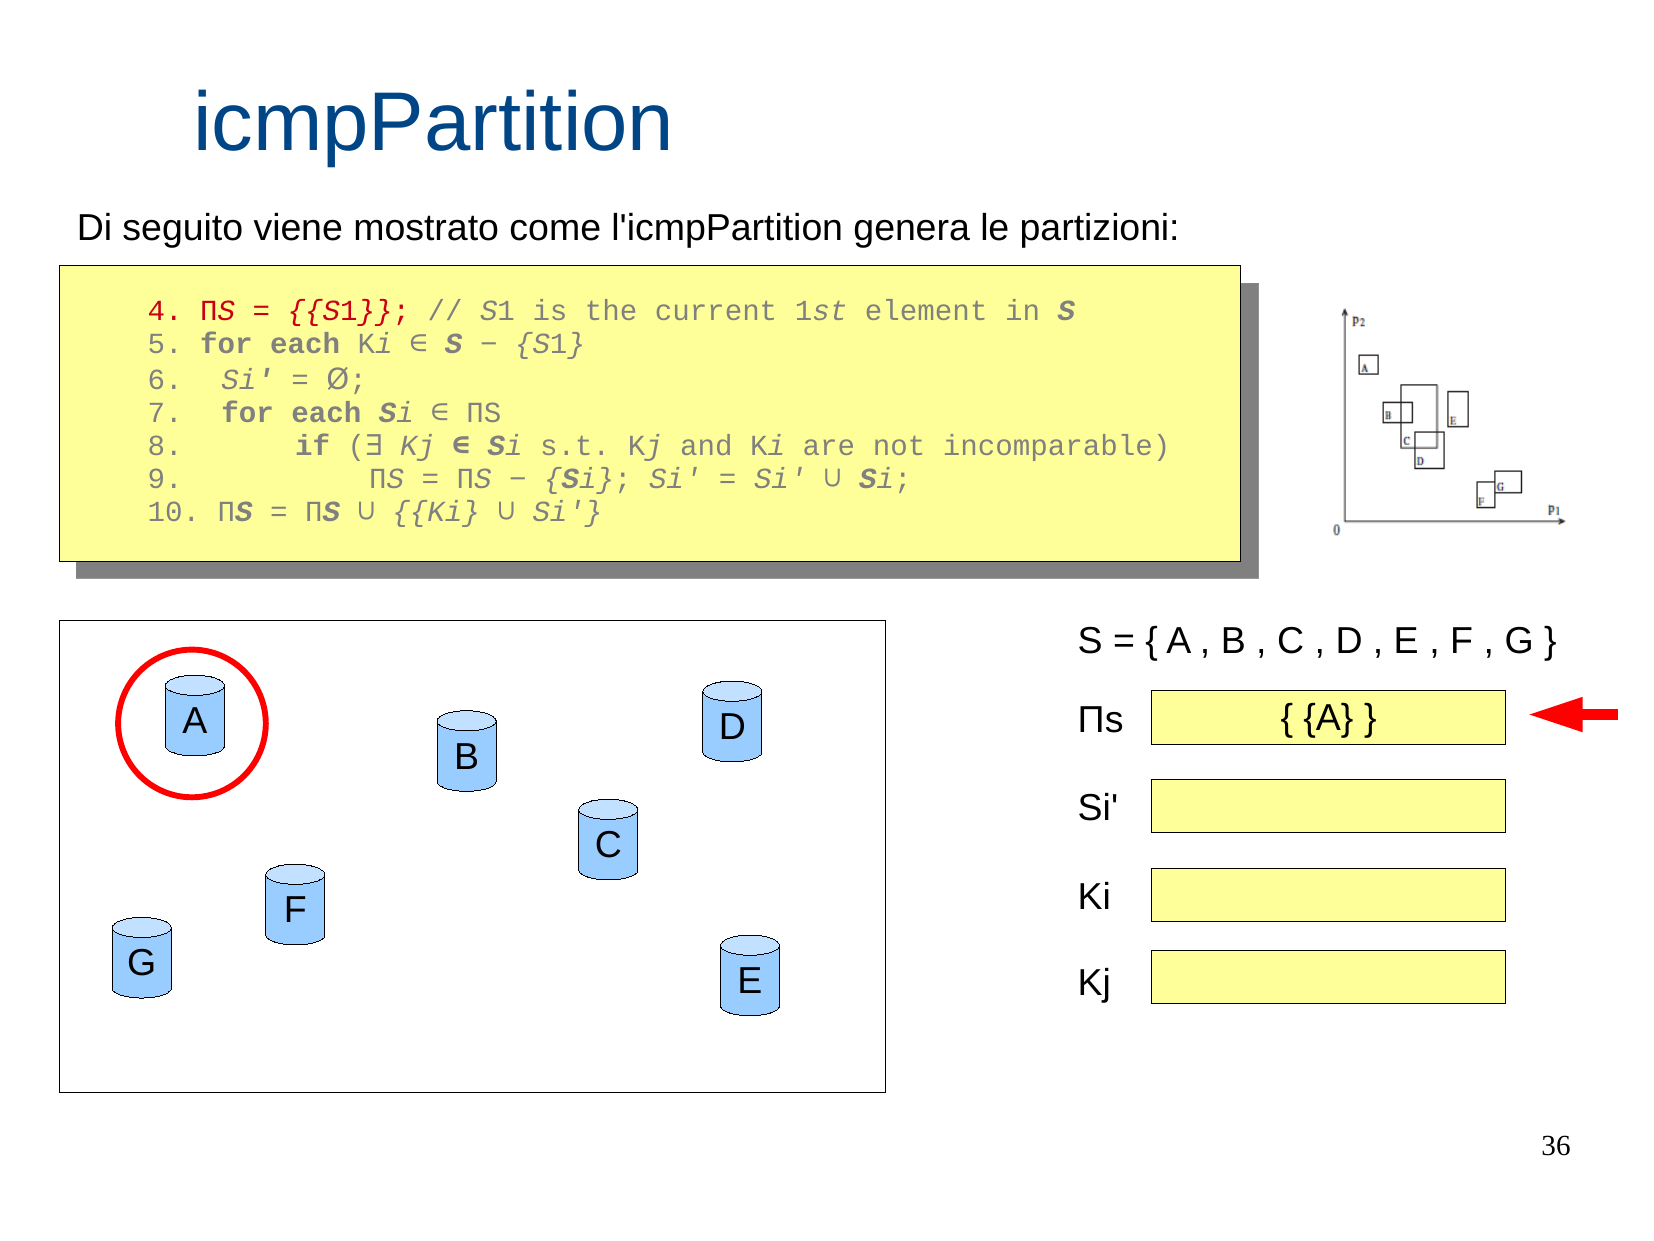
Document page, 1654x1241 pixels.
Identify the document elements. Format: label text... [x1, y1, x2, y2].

text_box 4. ΠS = {{S1}}; // S1 is the current 1st element in S 5. for each Ki ∈ S − {S1} 6. Si' = Ø; 7. for each Si ∈ ΠS 8. if (∃ Kj ∈ Si s.t. Kj and Ki are not incomparable) 9. ΠS = ΠS − {Si}; Si' = Si' ∪ Si; 10. ΠS = ΠS ∪ {{Ki} ∪ Si'} [59, 265, 1241, 562]
text_box [1151, 868, 1506, 922]
text_box { {A} } [1151, 690, 1506, 745]
text_box E [720, 947, 780, 1016]
text_box Ki [1062, 868, 1152, 925]
text_box {B} [720, 935, 780, 956]
text_box [1151, 779, 1506, 833]
picture [1299, 290, 1625, 562]
title icmpPartition [193, 33, 1567, 210]
text_box Πs [1062, 690, 1152, 748]
text_box G [578, 799, 638, 820]
text_box C [112, 917, 172, 938]
text_box S = { A , B , C , D , E , F , G } [1062, 611, 1571, 669]
text_box [1151, 950, 1506, 1004]
text_box B [437, 722, 497, 792]
text_box Kj [165, 675, 225, 696]
text_box A [437, 710, 497, 731]
text_box A [165, 687, 225, 756]
text_box E [265, 864, 325, 885]
text_box B [702, 681, 762, 702]
text_box [118, 649, 266, 798]
text_box C [578, 811, 638, 880]
text_box F [265, 876, 325, 945]
text_box Kj [1062, 954, 1152, 1012]
list Di seguito viene mostrato come l'icmpPartition genera le partizioni: [59, 206, 1388, 254]
text_box G [112, 929, 172, 999]
text_box D [702, 692, 762, 762]
text_box Si' [1062, 779, 1152, 837]
